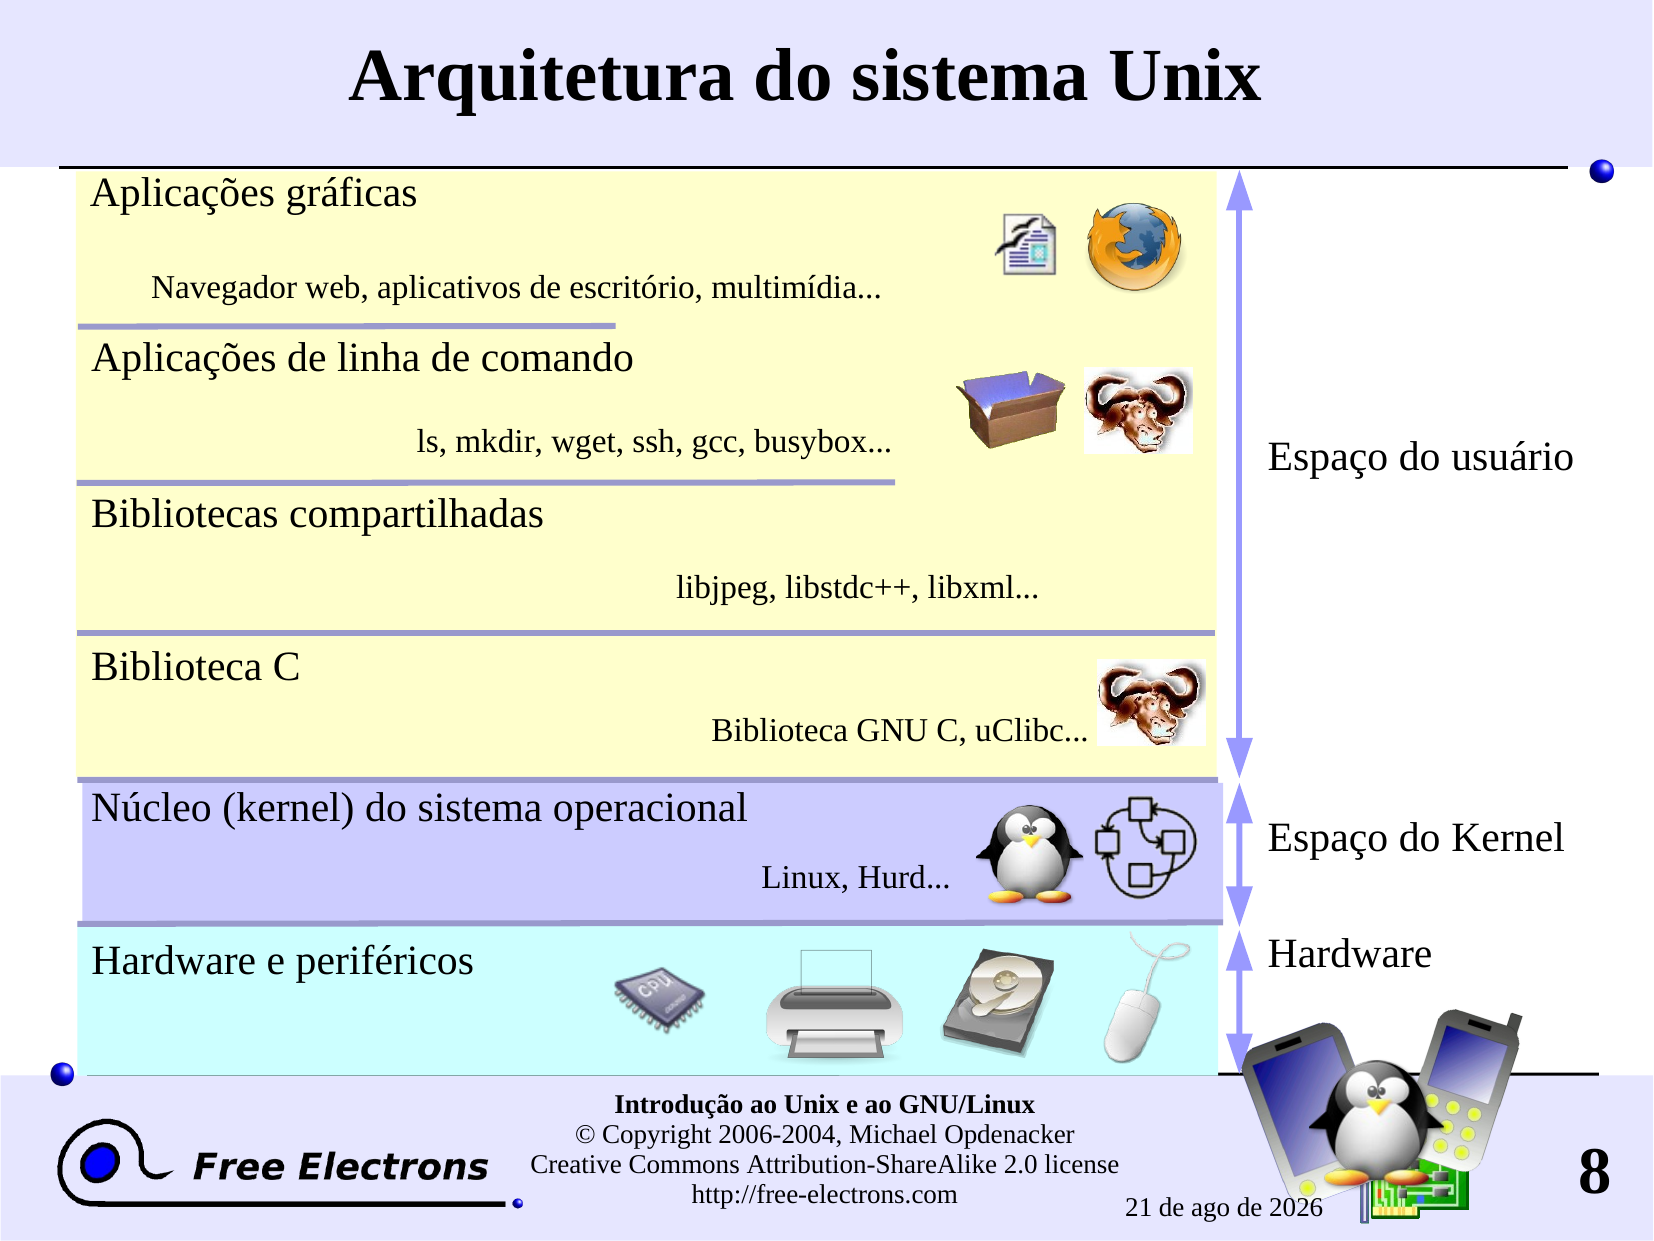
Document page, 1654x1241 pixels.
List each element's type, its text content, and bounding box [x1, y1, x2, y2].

text_box Bibliotecas compartilhadas [91, 490, 655, 548]
picture [764, 926, 905, 1067]
picture [612, 952, 713, 1053]
title Arquitetura do sistema Unix [60, 12, 1551, 138]
text_box [75, 171, 1217, 777]
text_box Aplicações de linha de comando [91, 333, 684, 392]
picture [1081, 191, 1188, 298]
text_box Hardware e periféricos [91, 937, 540, 995]
picture [50, 1108, 527, 1216]
picture [975, 801, 1084, 909]
text_box Aplicações gráficas [89, 169, 658, 228]
picture [956, 371, 1066, 449]
text_box Espaço do Kernel [1267, 814, 1602, 873]
text_box Biblioteca GNU C, uClibc... [711, 711, 1090, 758]
picture [1097, 659, 1206, 746]
picture [1285, 1199, 1292, 1215]
text_box Linux, Hurd... [761, 858, 952, 905]
text_box Biblioteca C [91, 642, 540, 701]
text_box [82, 782, 1224, 920]
picture [1084, 367, 1193, 454]
picture [993, 212, 1061, 280]
text_box ls, mkdir, wget, ssh, gcc, busybox... [416, 423, 894, 470]
text_box Hardware [1267, 929, 1500, 988]
text_box libjpeg, libstdc++, libxml... [676, 568, 1041, 616]
text_box Espaço do usuário [1267, 433, 1597, 492]
text_box Navegador web, aplicativos de escritório, multimídia... [151, 268, 884, 315]
text_box Núcleo (kernel) do sistema operacional [91, 784, 844, 842]
text_box [77, 926, 1219, 1076]
picture [1225, 988, 1537, 1241]
picture [1088, 791, 1202, 907]
picture [932, 928, 1206, 1071]
